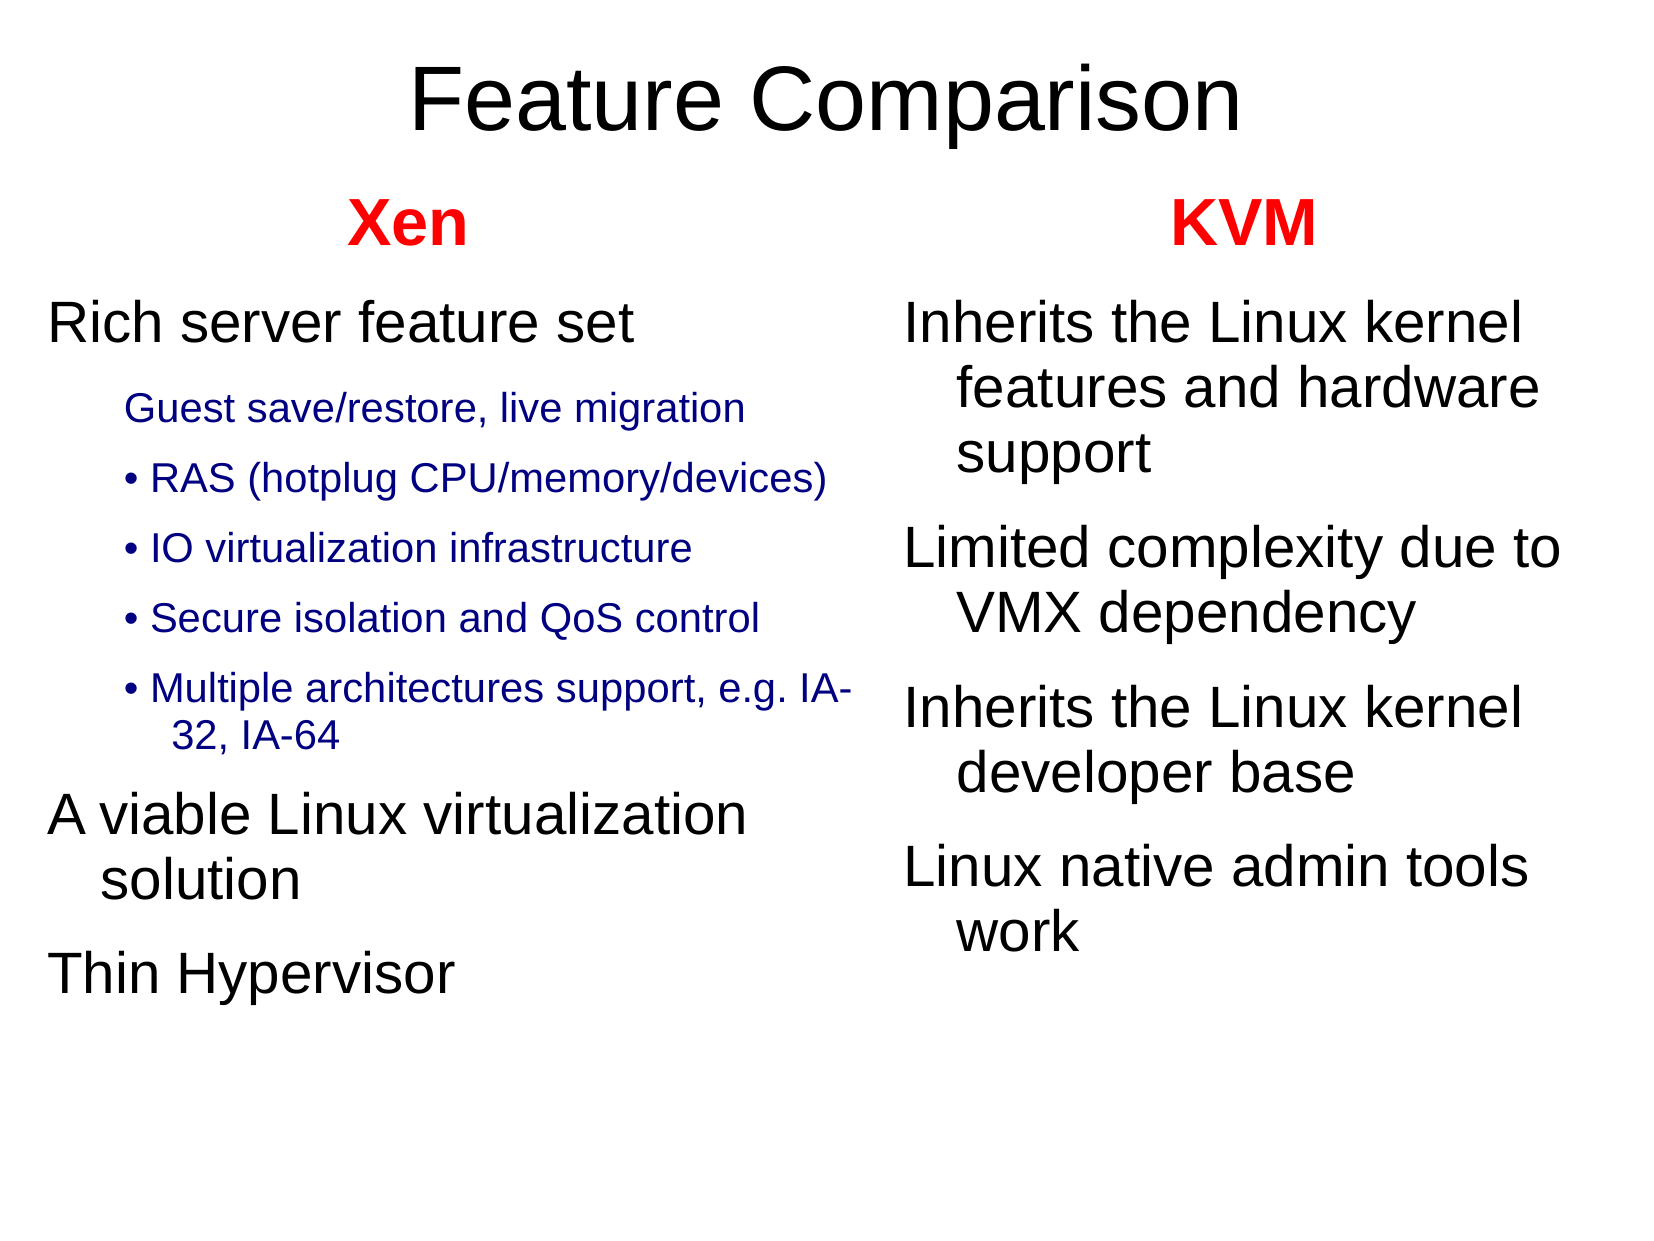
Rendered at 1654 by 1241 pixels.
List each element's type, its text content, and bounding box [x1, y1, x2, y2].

list Rich server feature set Guest save/restore, live migration • RAS (hotplug CPU/memory/devices) • IO virtualization infrastructure • Secure isolation and QoS control • Multiple architectures support, e.g. IA-32, IA-64 A viable Linux virtualization solution Thin Hypervisor [29, 290, 885, 1094]
text_box Xen KVM [295, 177, 1447, 267]
title Feature Comparison [82, 47, 1571, 150]
list Inherits the Linux kernel features and hardware support Limited complexity due to VMX dependency Inherits the Linux kernel developer base Linux native admin tools work [885, 290, 1654, 1094]
